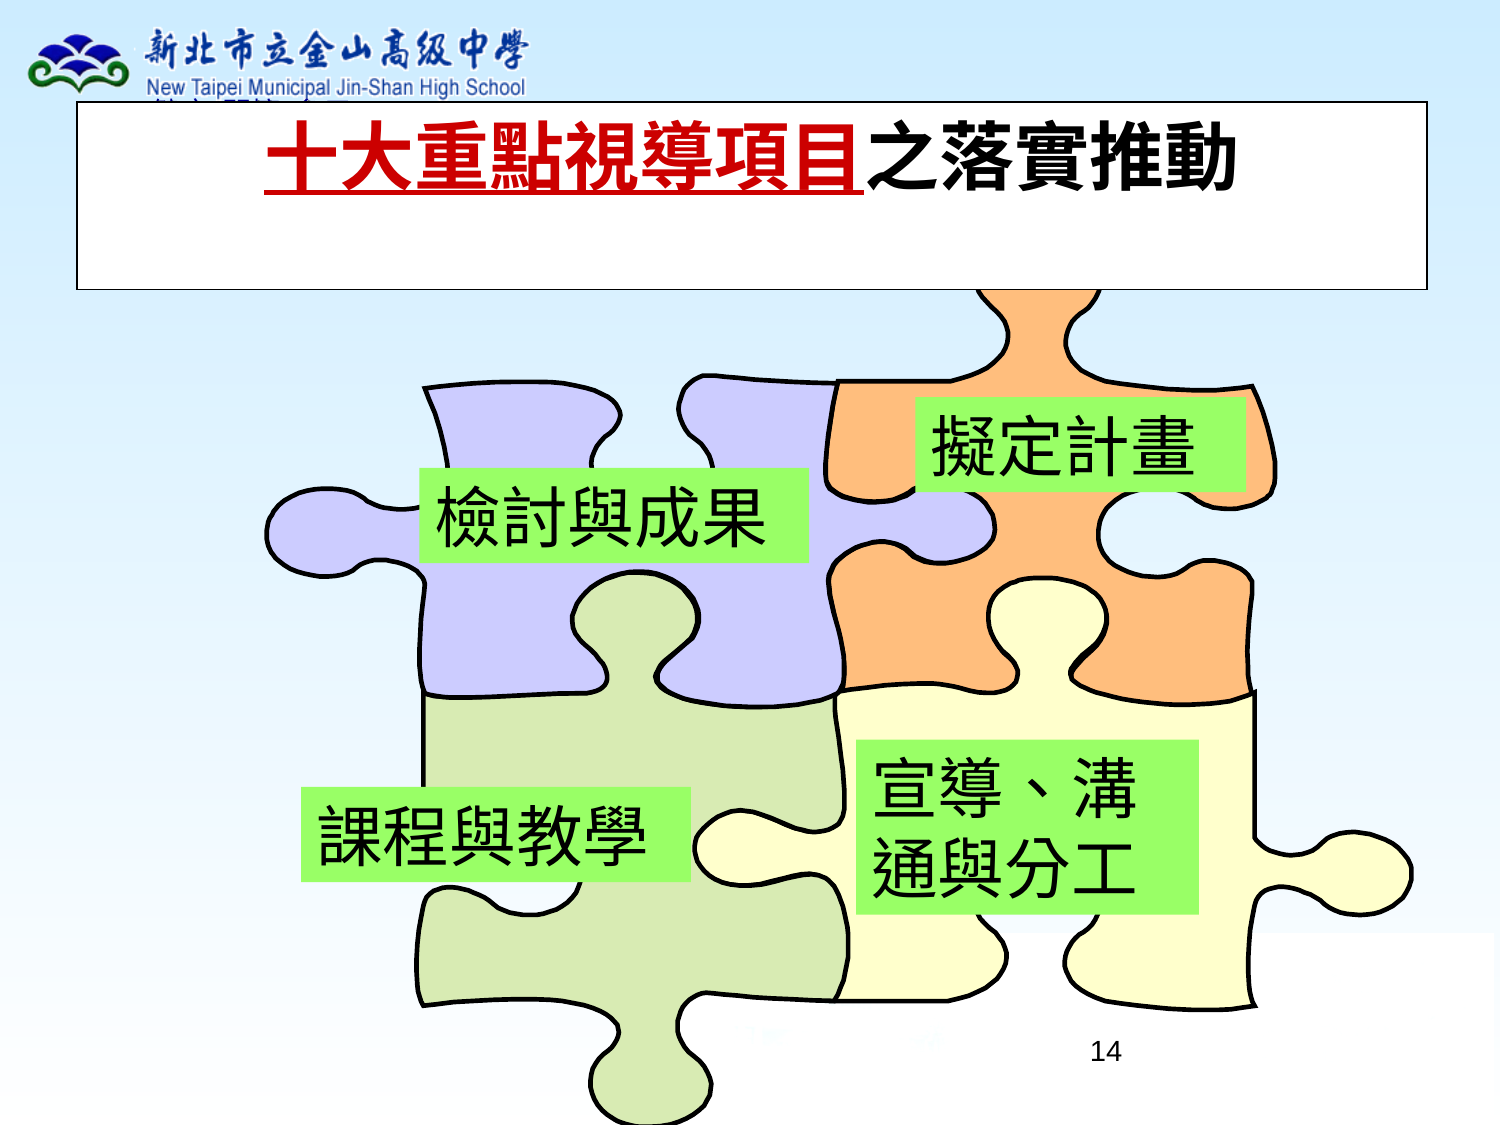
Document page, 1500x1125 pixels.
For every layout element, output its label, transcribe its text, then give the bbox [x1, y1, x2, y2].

text_box 課程與教學 [301, 786, 691, 883]
text_box [1074, 1024, 1426, 1103]
text_box [424, 381, 621, 467]
title 十大重點視導項目之落實推動 [76, 101, 1427, 290]
text_box [266, 290, 1412, 1125]
text_box 宣導、溝通與分工 [856, 739, 1199, 915]
text_box 擬定計畫 [915, 397, 1247, 493]
text_box 檢討與成果 [419, 467, 810, 564]
